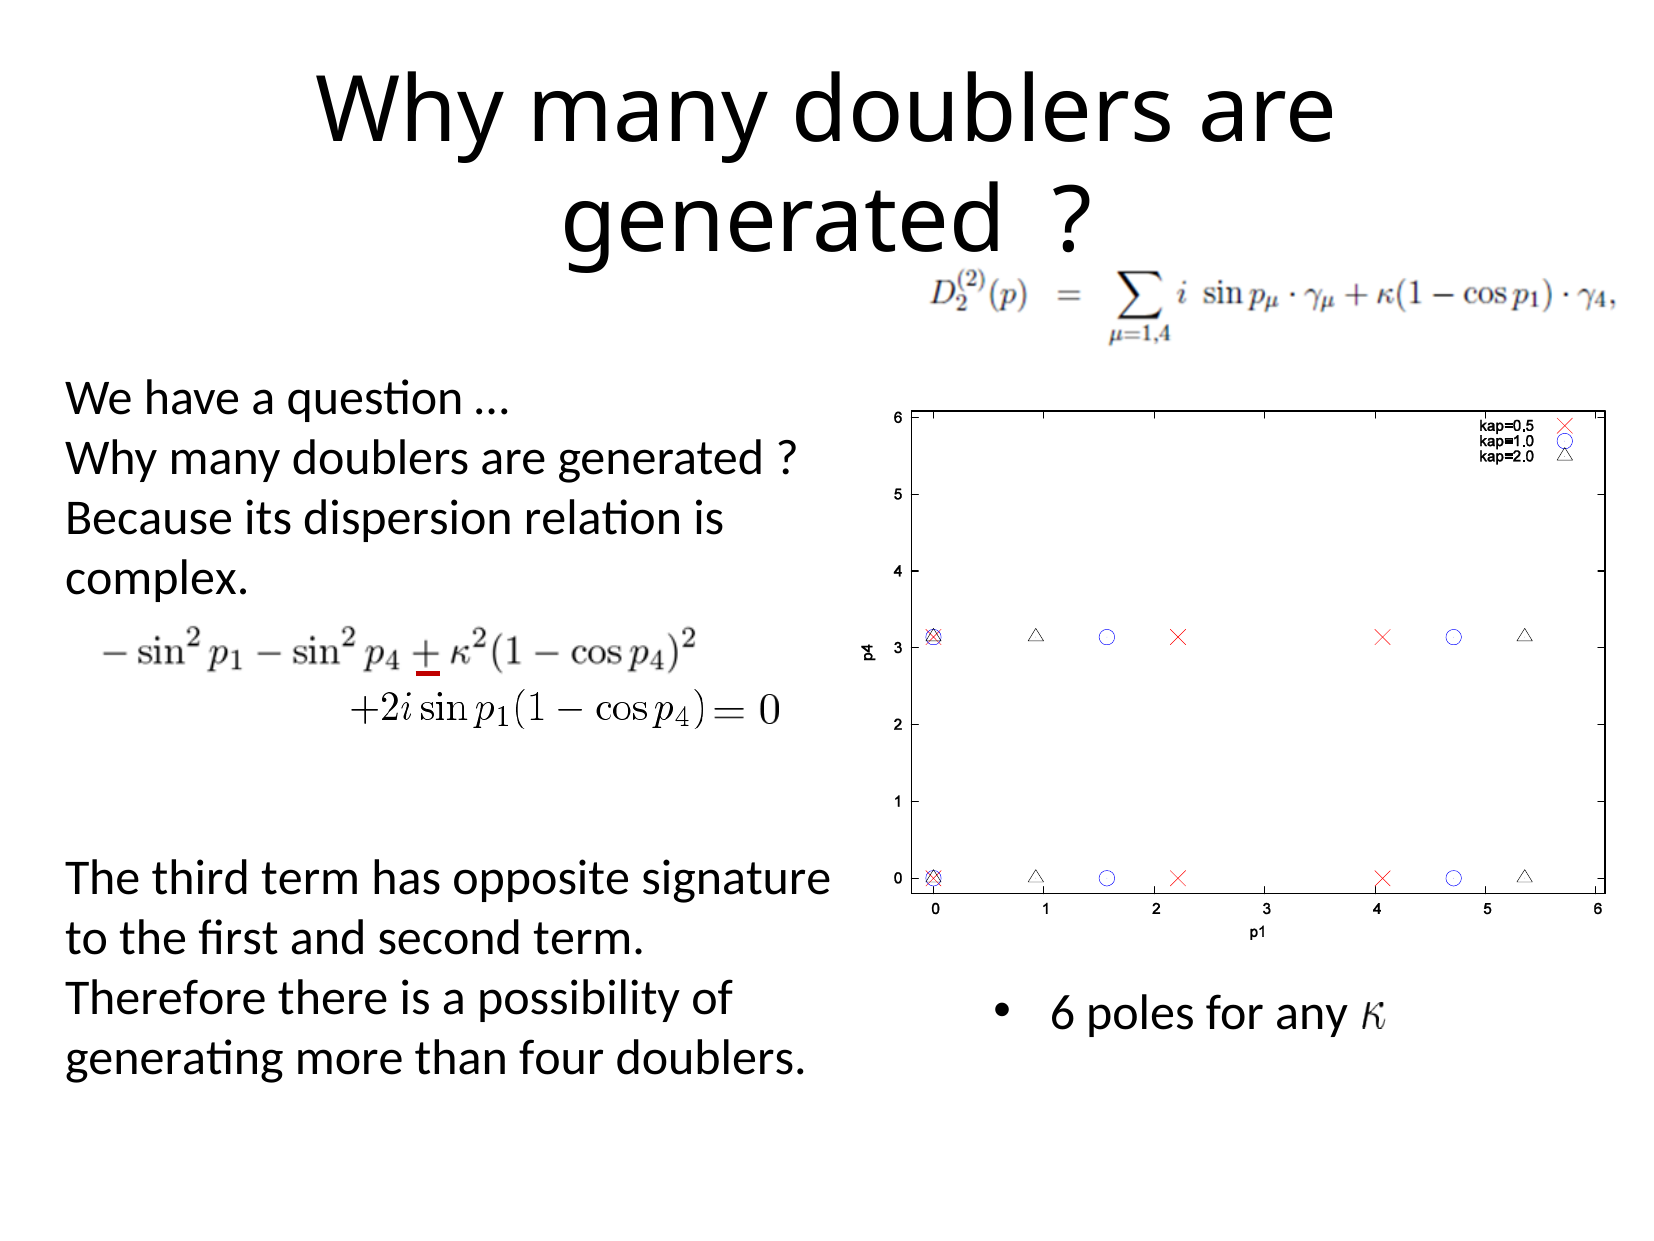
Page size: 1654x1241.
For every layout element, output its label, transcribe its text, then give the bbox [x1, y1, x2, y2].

picture [921, 256, 1622, 348]
text_box 6 poles for any [978, 971, 1476, 1048]
picture [351, 689, 703, 729]
title Why many doublers are generated ? [82, 49, 1571, 257]
picture [854, 392, 1641, 943]
picture [1362, 1002, 1386, 1029]
picture [714, 694, 779, 724]
picture [90, 620, 703, 684]
text_box We have a question … Why many doublers are generated ? Because its dispersion relation is complex. The third term has opposite signature to the first and second term. Therefore there is a possibility of generating more than four doublers. [49, 357, 893, 1100]
